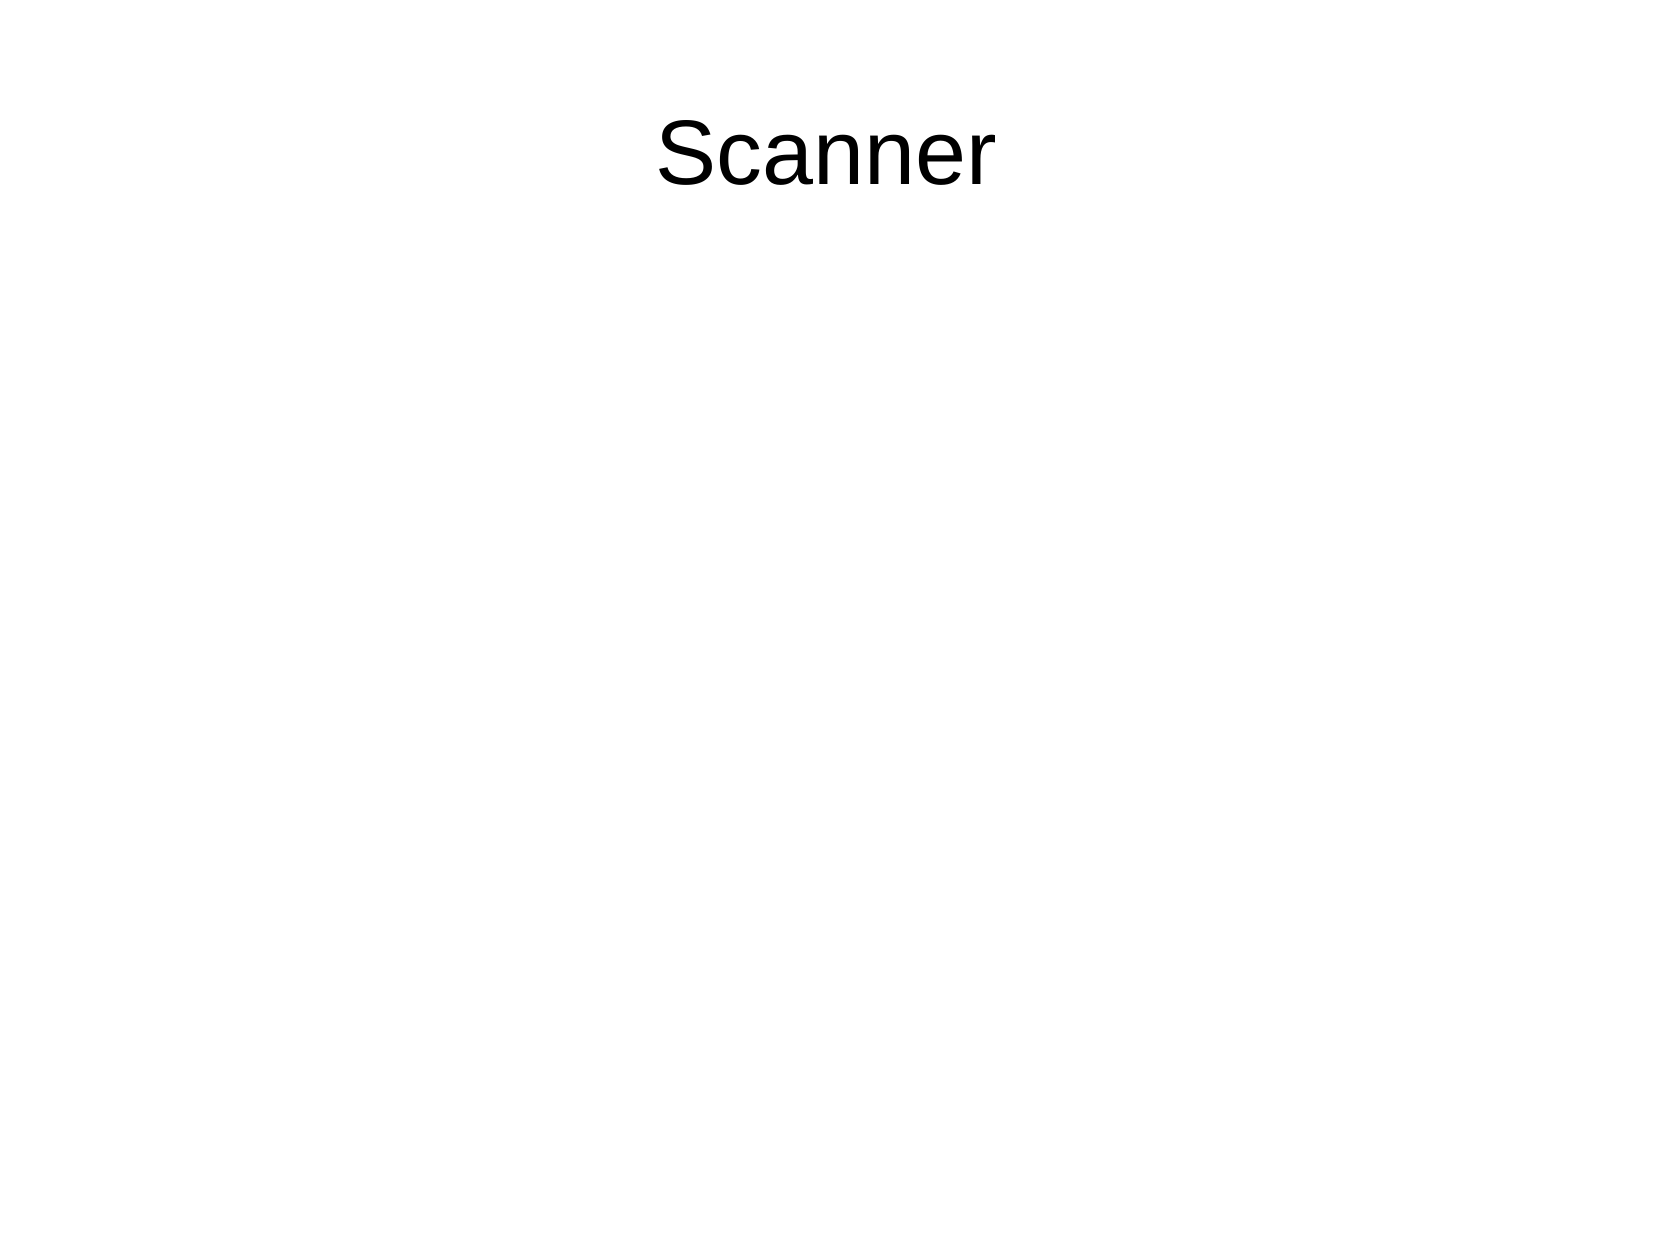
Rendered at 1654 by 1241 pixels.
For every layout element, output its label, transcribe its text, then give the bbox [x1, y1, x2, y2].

title Scanner [82, 49, 1571, 257]
